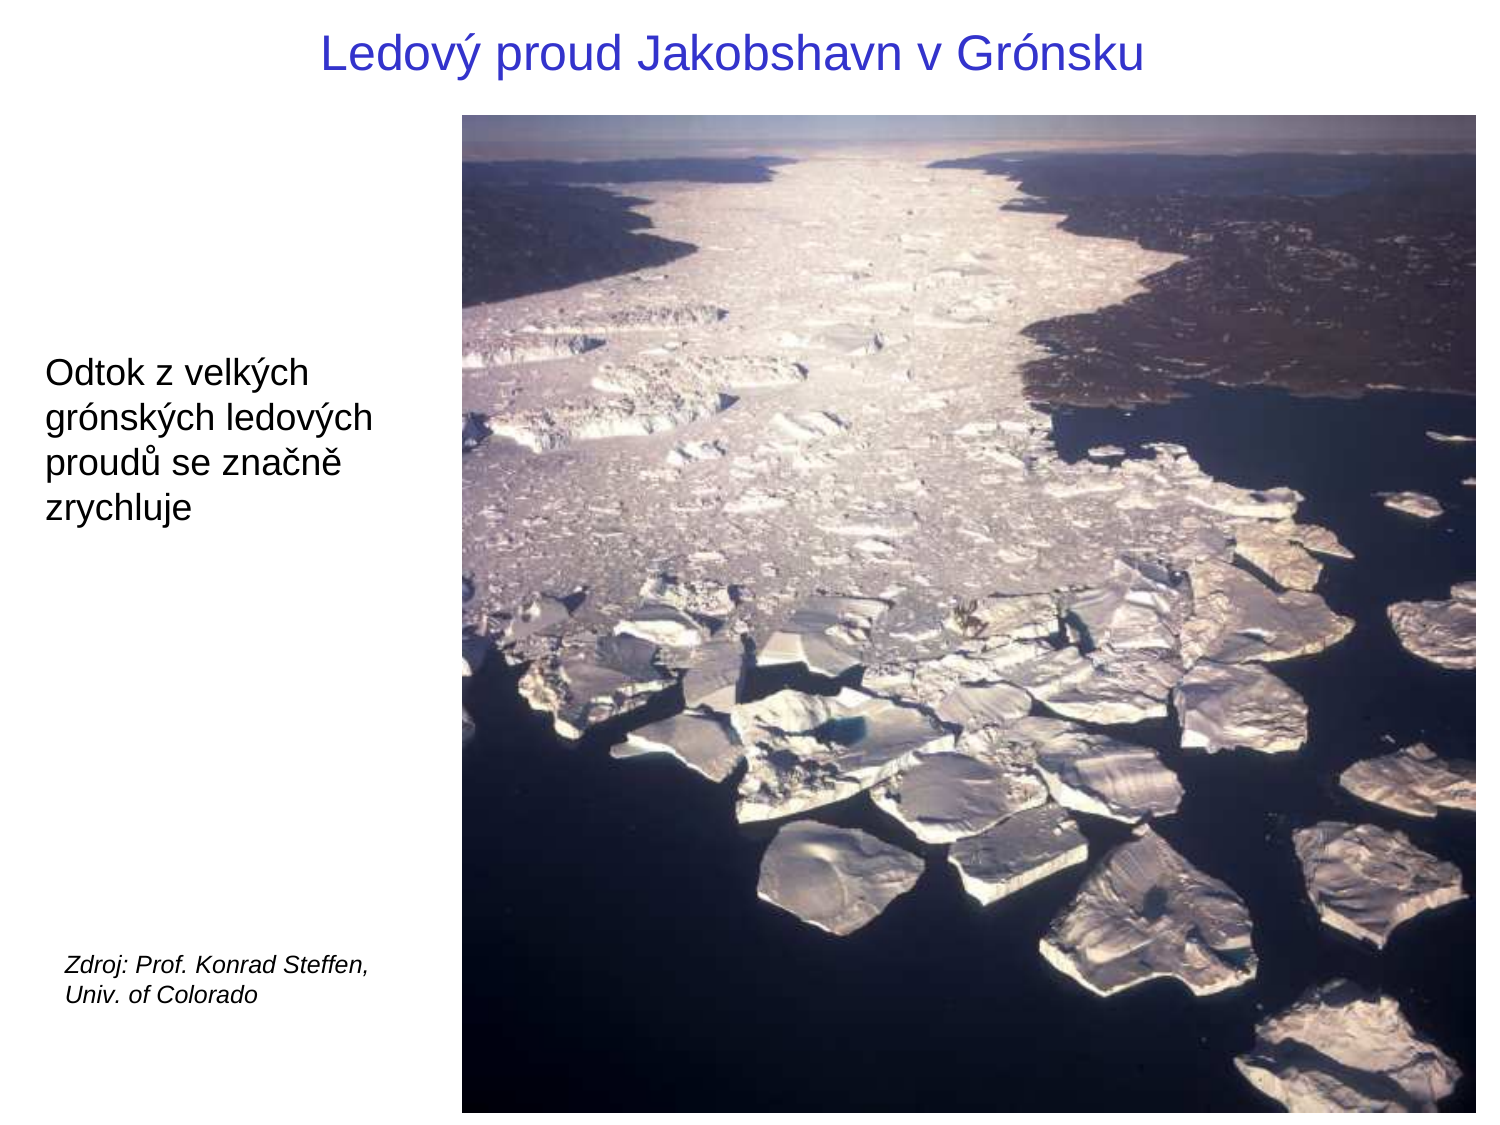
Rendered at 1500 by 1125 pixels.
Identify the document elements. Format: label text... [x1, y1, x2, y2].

picture [462, 115, 1476, 1113]
text_box Odtok z velkých grónských ledových proudů se značně zrychluje [37, 340, 488, 537]
text_box Zdroj: Prof. Konrad Steffen, Univ. of Colorado [50, 940, 413, 1017]
text_box Ledový proud Jakobshavn v Grónsku [116, 13, 1351, 89]
